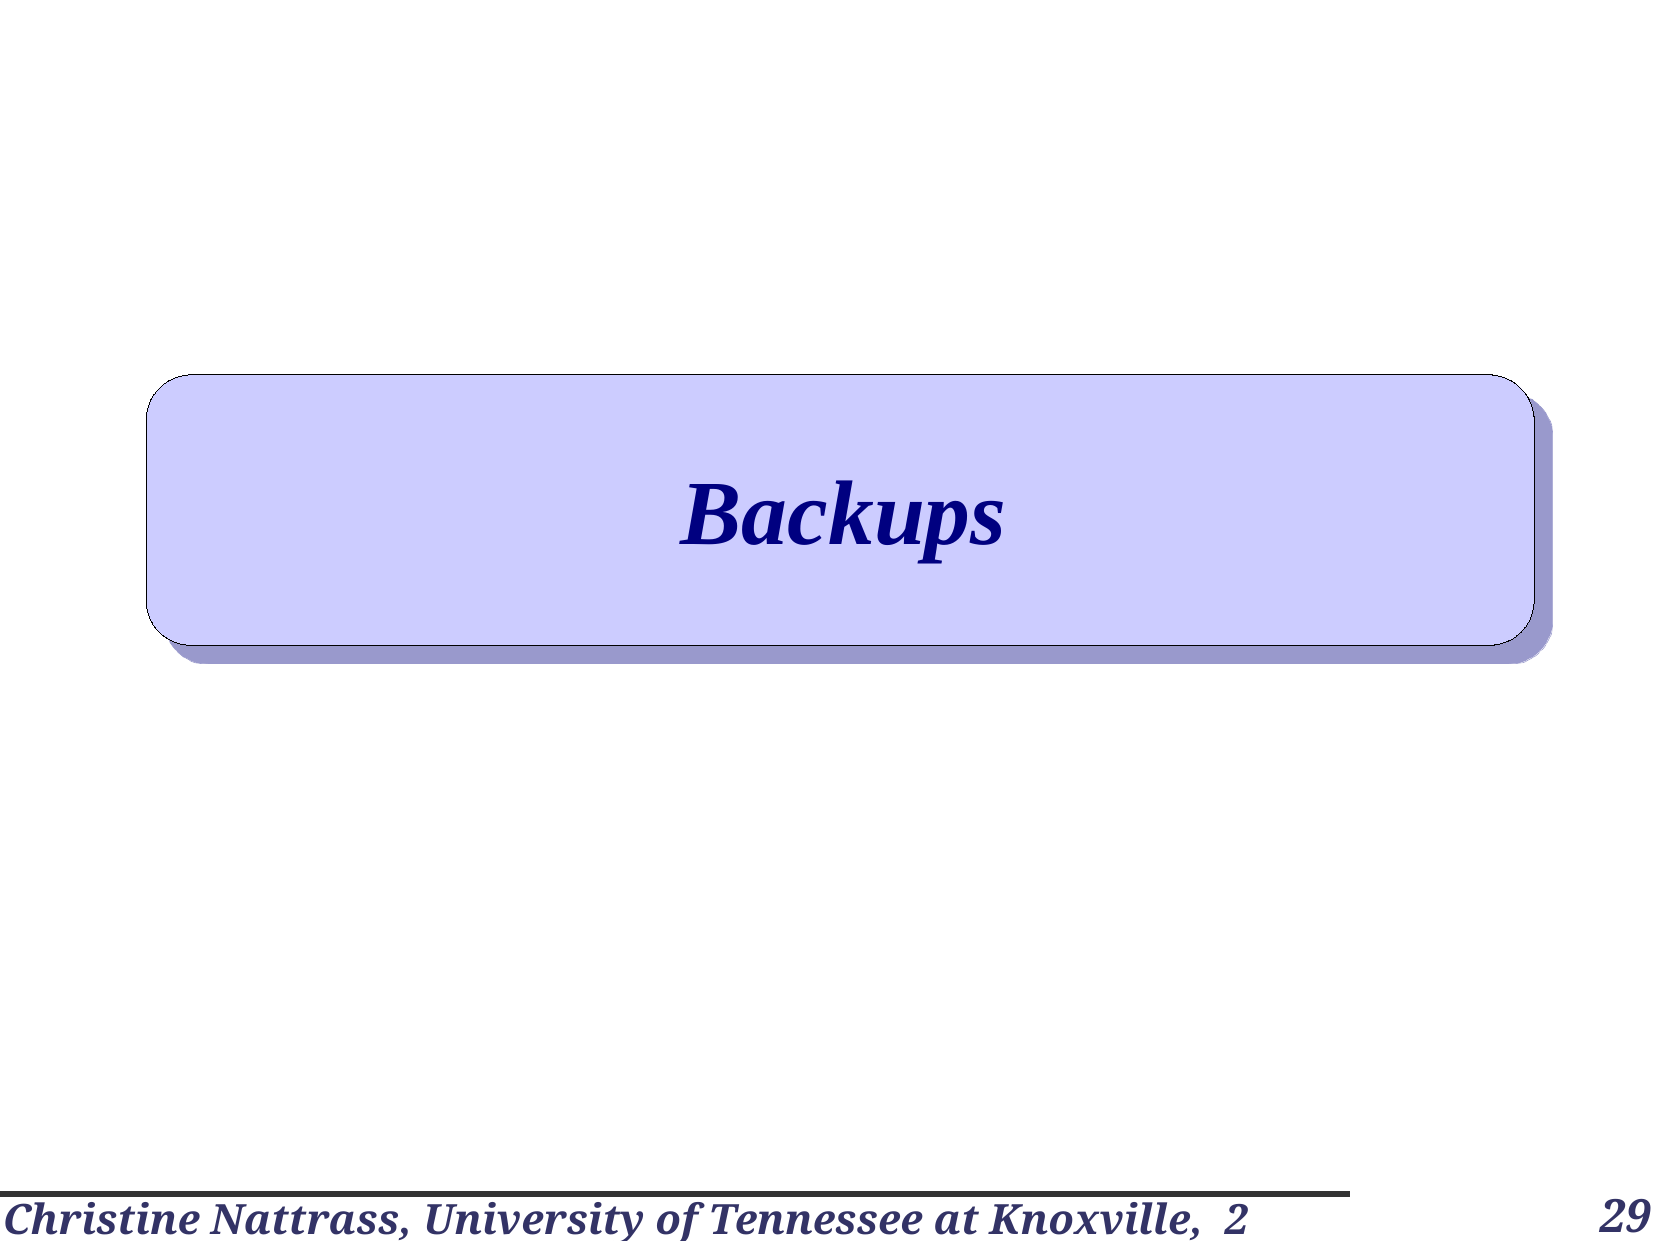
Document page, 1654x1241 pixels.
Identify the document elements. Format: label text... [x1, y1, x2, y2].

title Backups [152, 373, 1536, 653]
text_box [146, 397, 152, 623]
